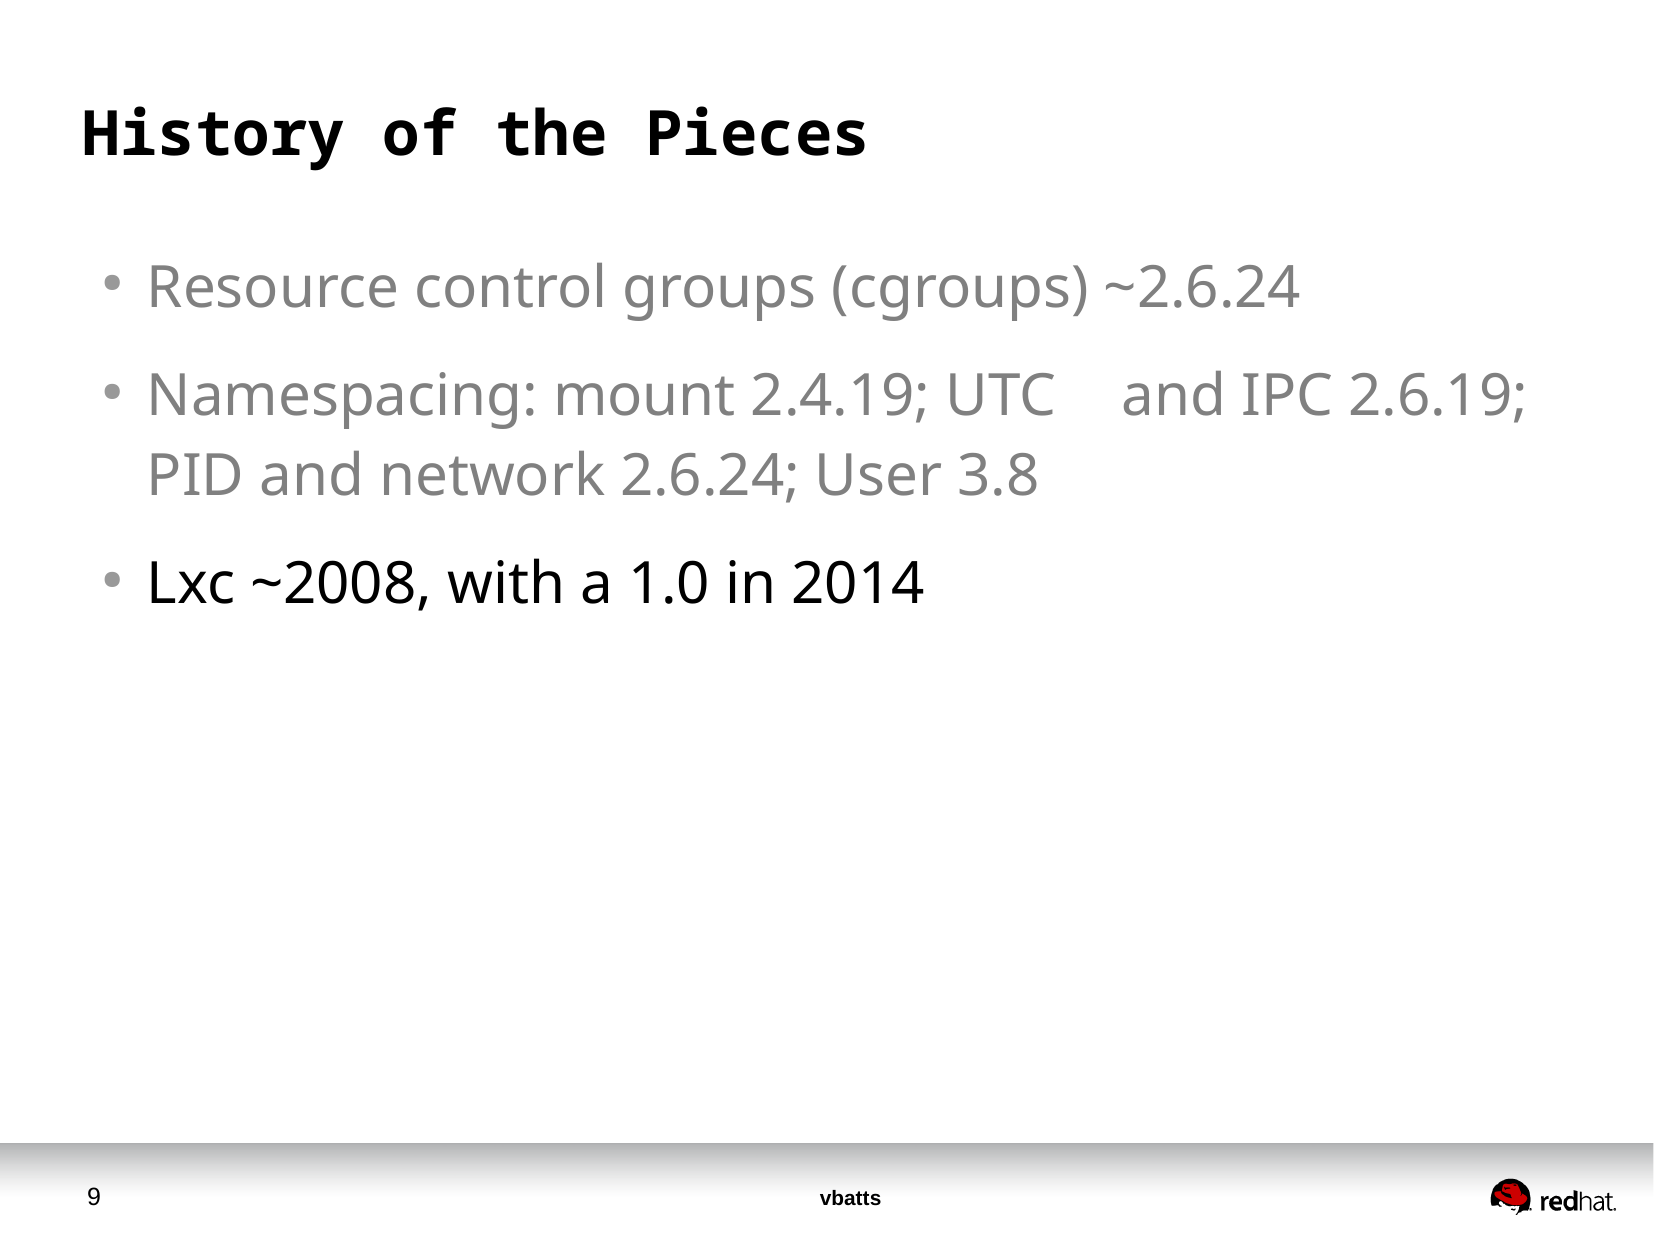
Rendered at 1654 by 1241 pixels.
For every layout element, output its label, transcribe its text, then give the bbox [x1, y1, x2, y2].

title History of the Pieces [82, 37, 1571, 226]
picture [0, 1143, 1654, 1241]
list Resource control groups (cgroups) ~2.6.24 Namespacing: mount 2.4.19; UTC and IPC 2.6.19; PID and network 2.6.24; User 3.8 Lxc ~2008, with a 1.0 in 2014 [86, 244, 1576, 1039]
